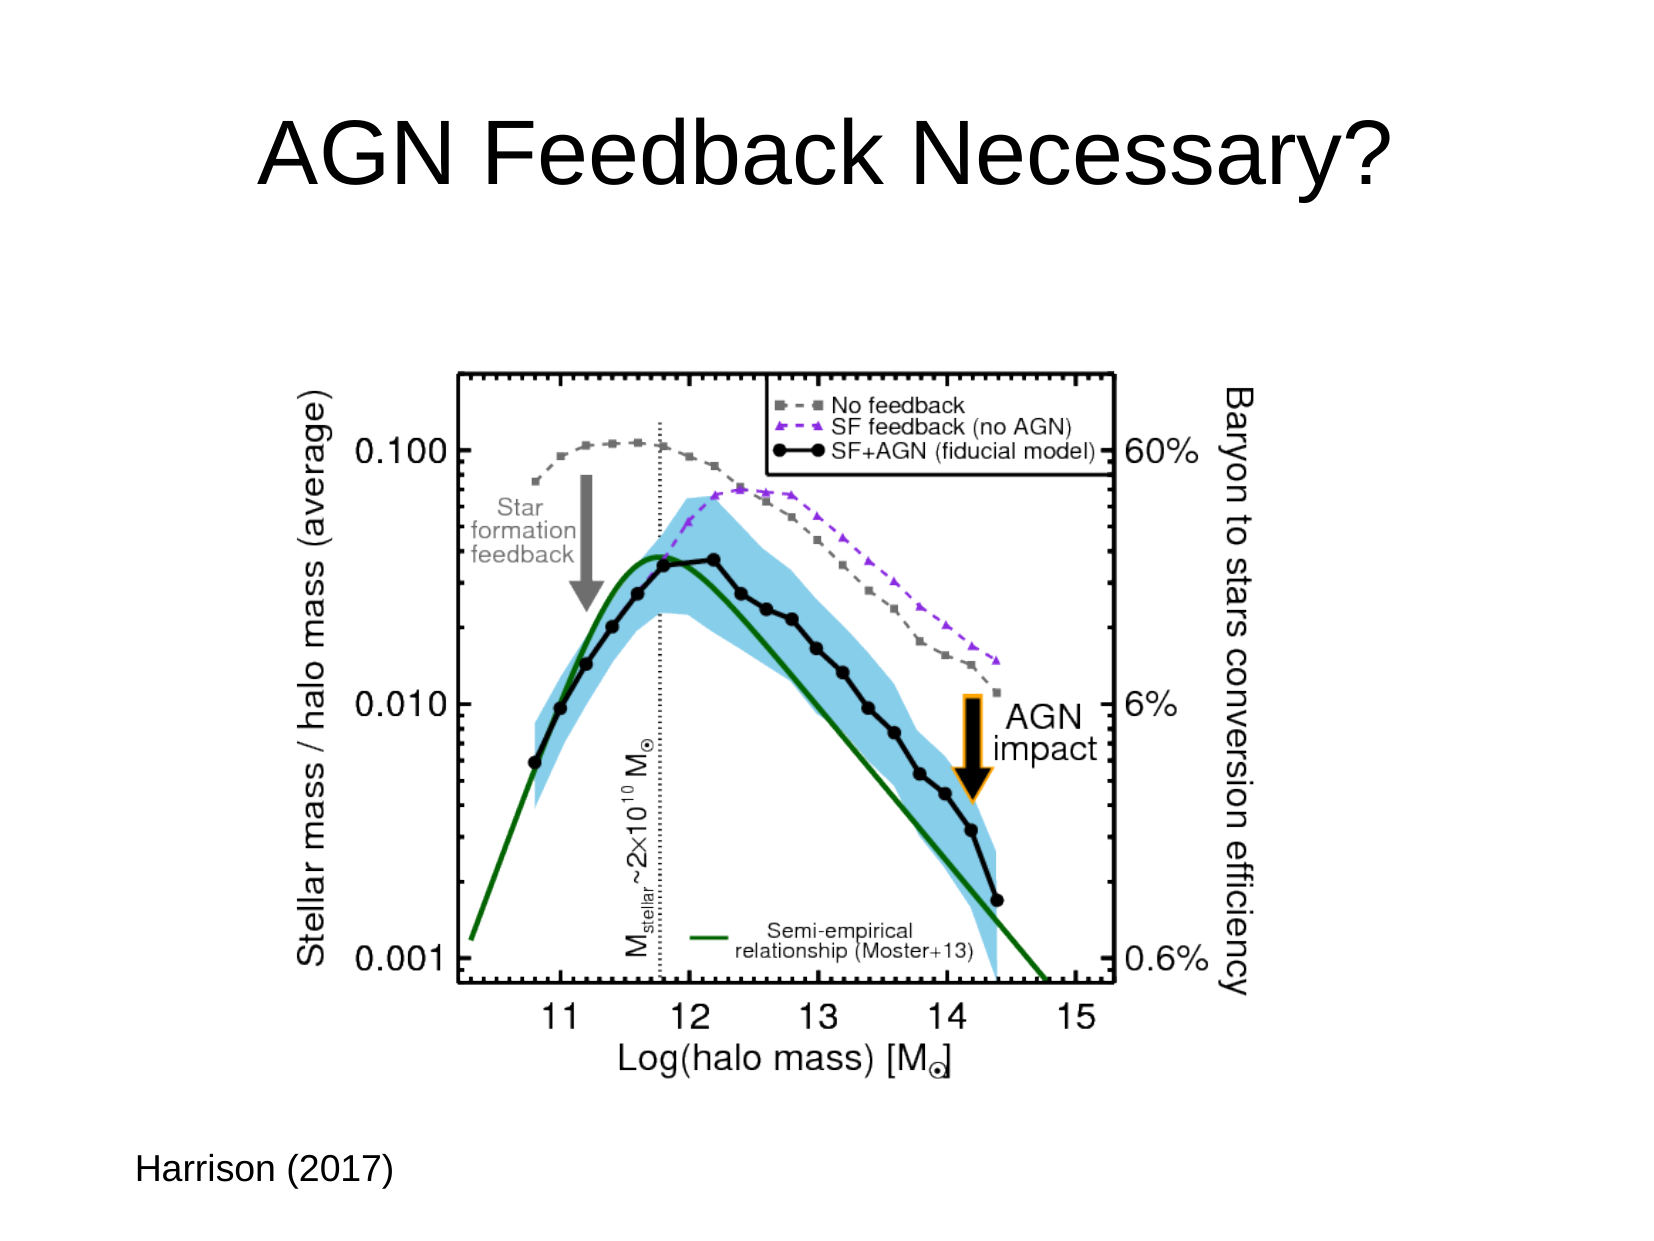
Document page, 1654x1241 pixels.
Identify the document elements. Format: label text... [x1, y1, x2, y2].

picture [216, 290, 1342, 1160]
title AGN Feedback Necessary? [82, 49, 1571, 257]
text_box Harrison (2017) [120, 1140, 410, 1197]
